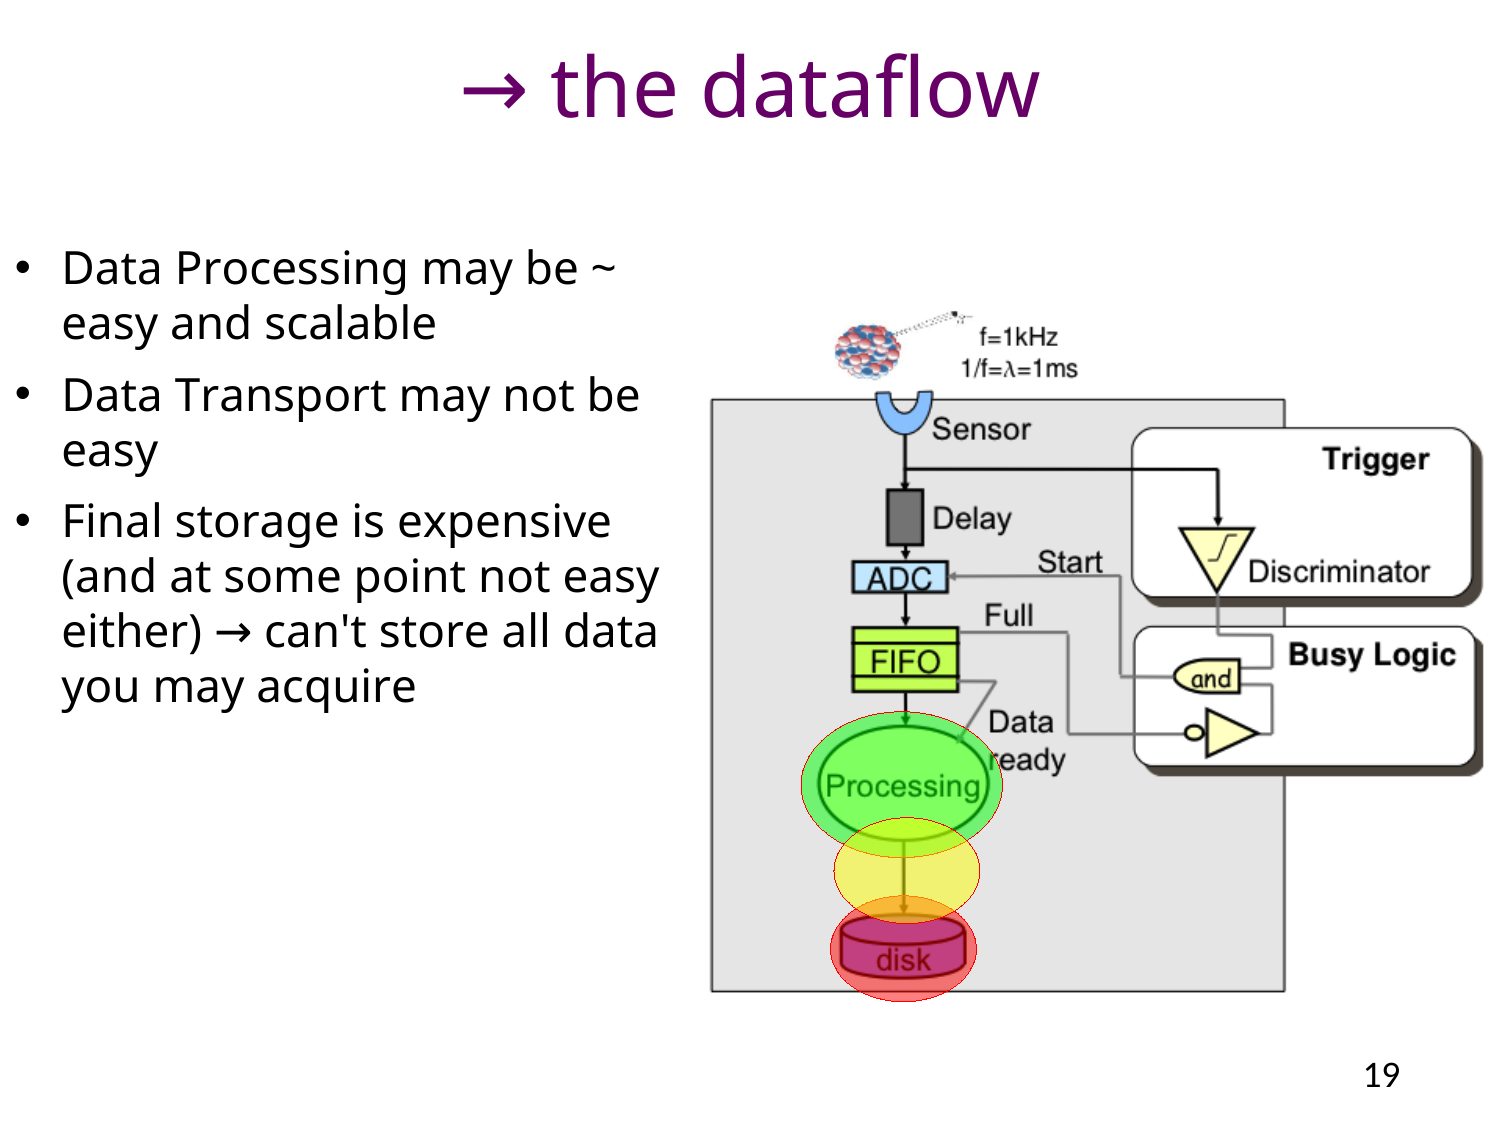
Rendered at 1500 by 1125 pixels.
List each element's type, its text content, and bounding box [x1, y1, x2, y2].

text_box [801, 711, 1003, 1002]
picture [704, 299, 1485, 1013]
title → the dataflow [6, 0, 1495, 169]
list Data Processing may be ~ easy and scalable Data Transport may not be easy Final storage is expensive (and at some point not easy either) → can't store all data you may acquire [0, 231, 727, 886]
